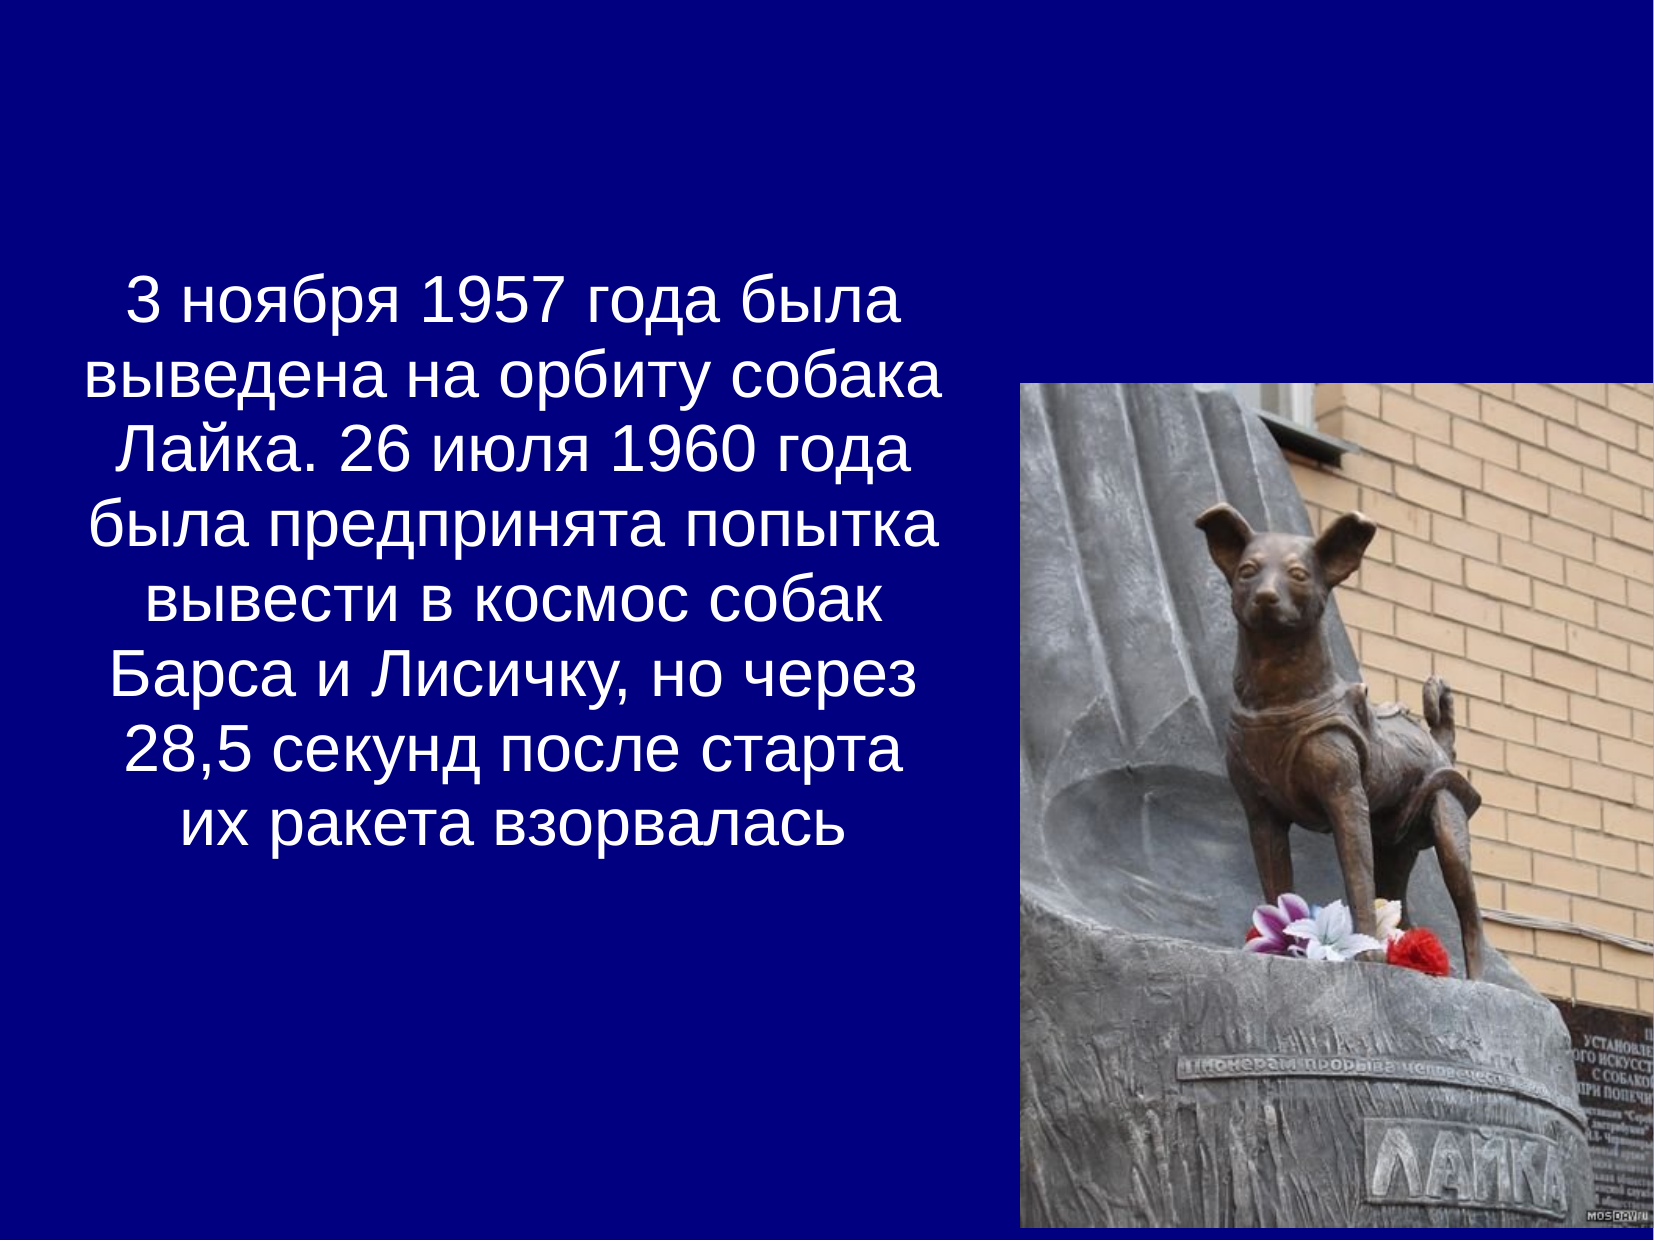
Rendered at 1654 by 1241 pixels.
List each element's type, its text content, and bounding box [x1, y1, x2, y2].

subtitle 3 ноября 1957 года была выведена на орбиту собака Лайка. 26 июля 1960 года была предпринята попытка вывести в космос собак Барса и Лисичку, но через 28,5 секунд после старта их ракета взорвалась [82, 118, 945, 1004]
picture [1020, 383, 1654, 1228]
